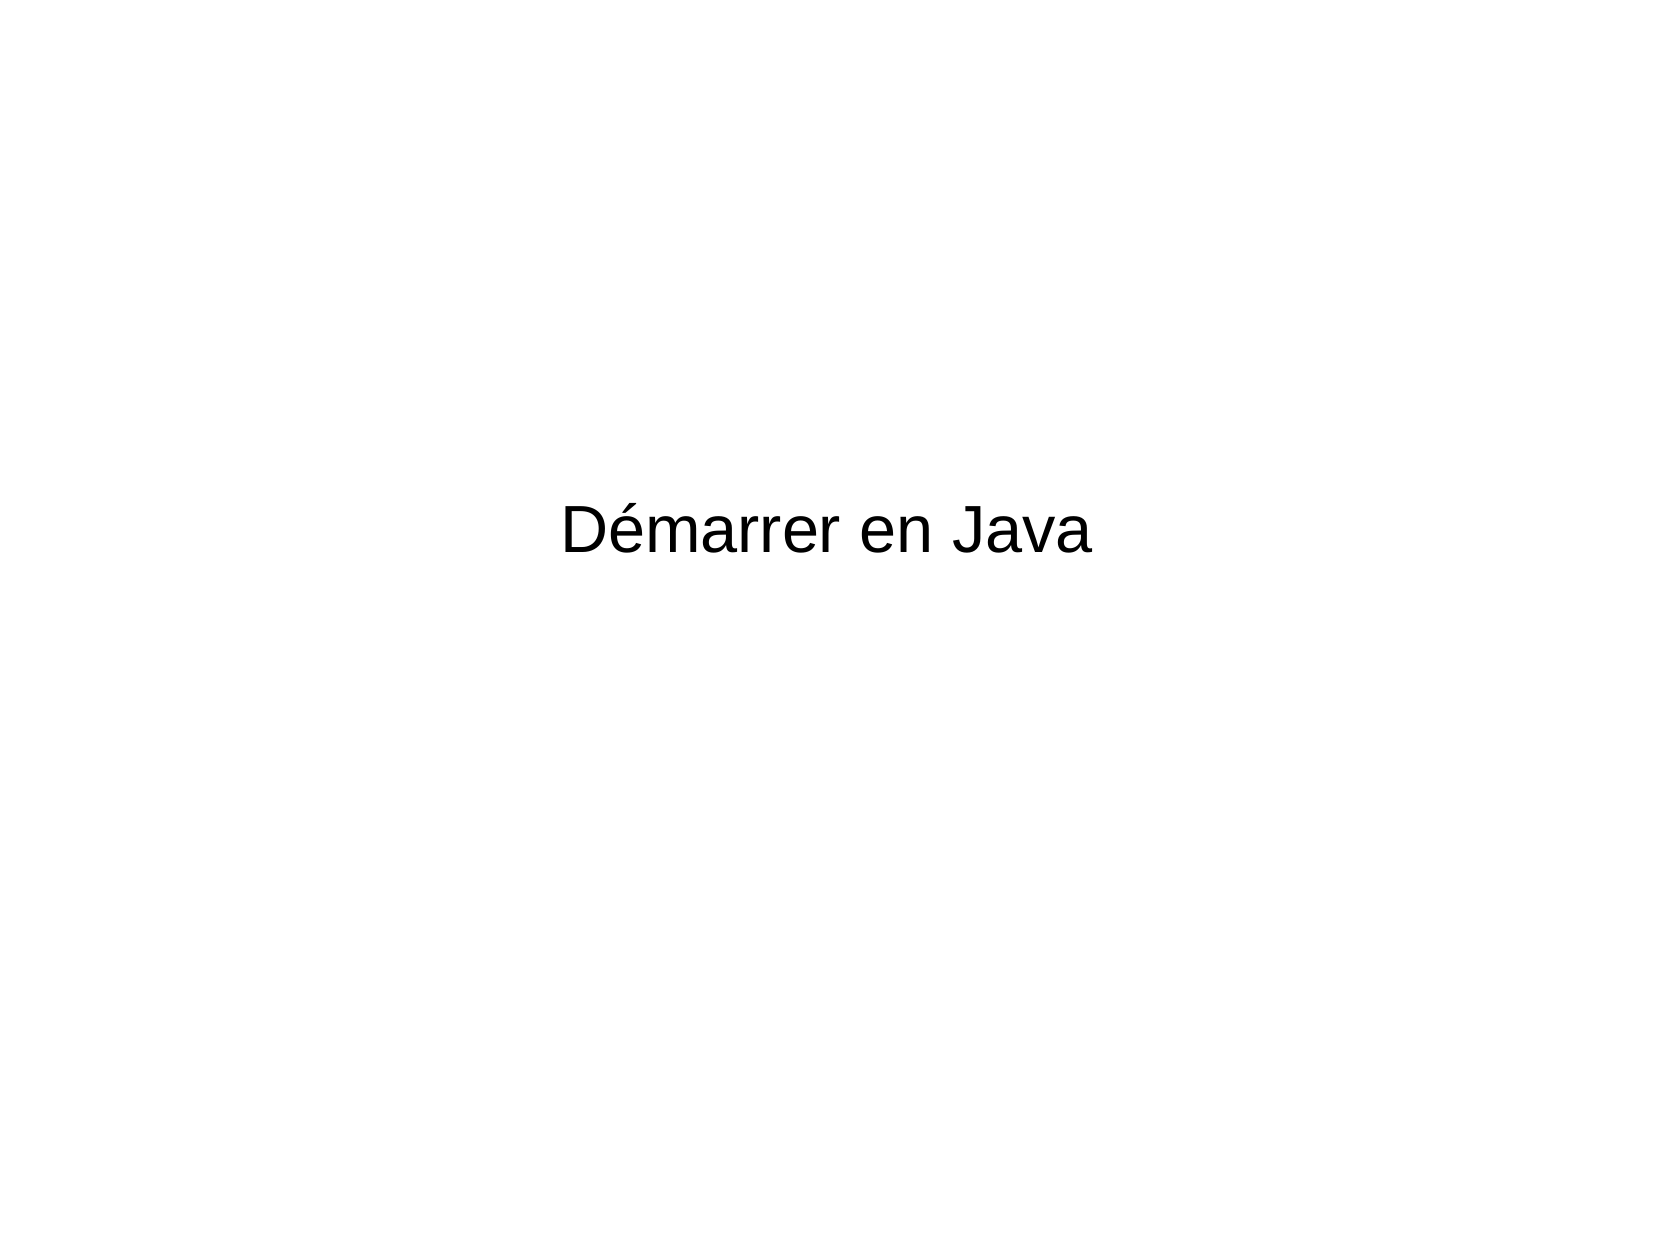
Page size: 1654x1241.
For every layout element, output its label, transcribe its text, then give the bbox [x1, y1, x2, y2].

subtitle Démarrer en Java [82, 49, 1571, 1010]
